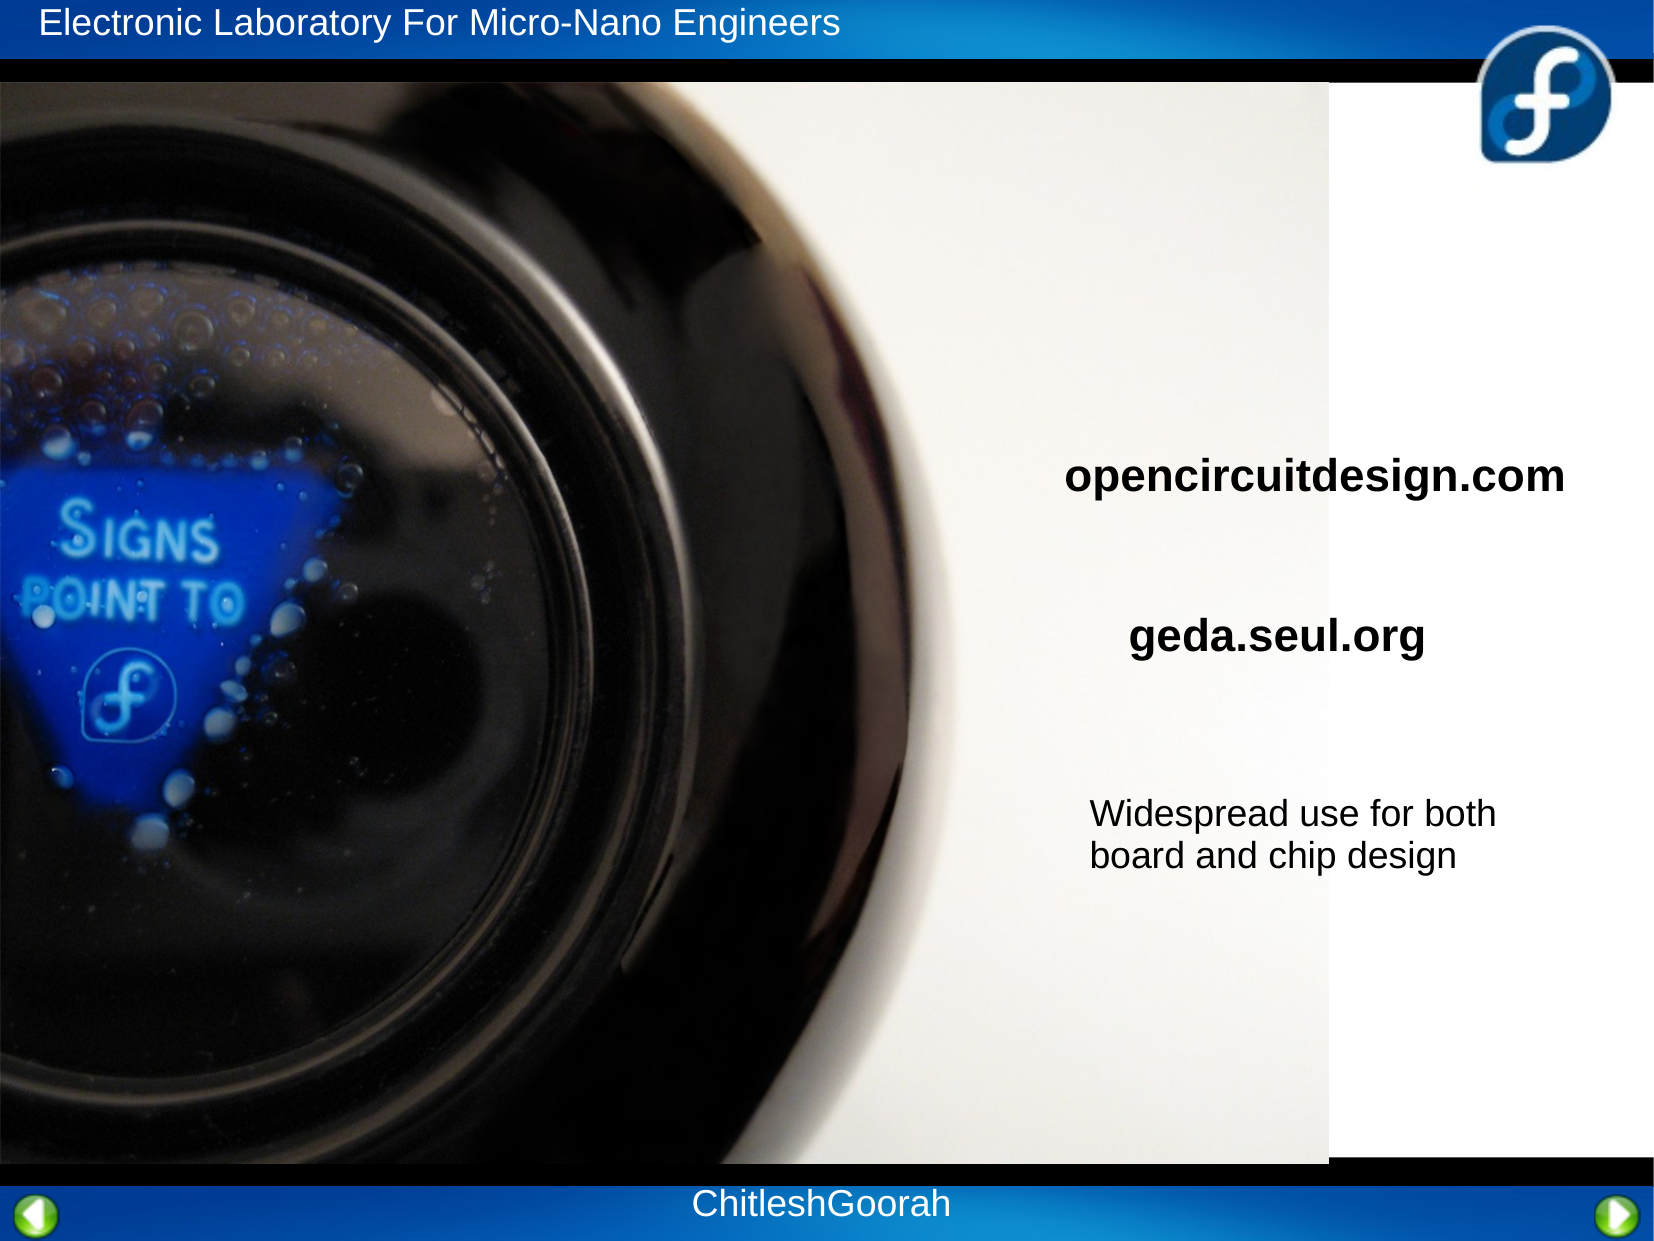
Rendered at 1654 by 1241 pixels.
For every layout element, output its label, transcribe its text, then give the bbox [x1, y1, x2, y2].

text_box geda.seul.org [1113, 602, 1442, 687]
text_box opencircuitdesign.com [1049, 442, 1582, 528]
picture [0, 1186, 1654, 1241]
picture [0, 0, 1654, 1164]
picture [936, 1198, 945, 1213]
text_box Widespread use for both board and chip design [1074, 785, 1523, 912]
picture [914, 1206, 924, 1210]
